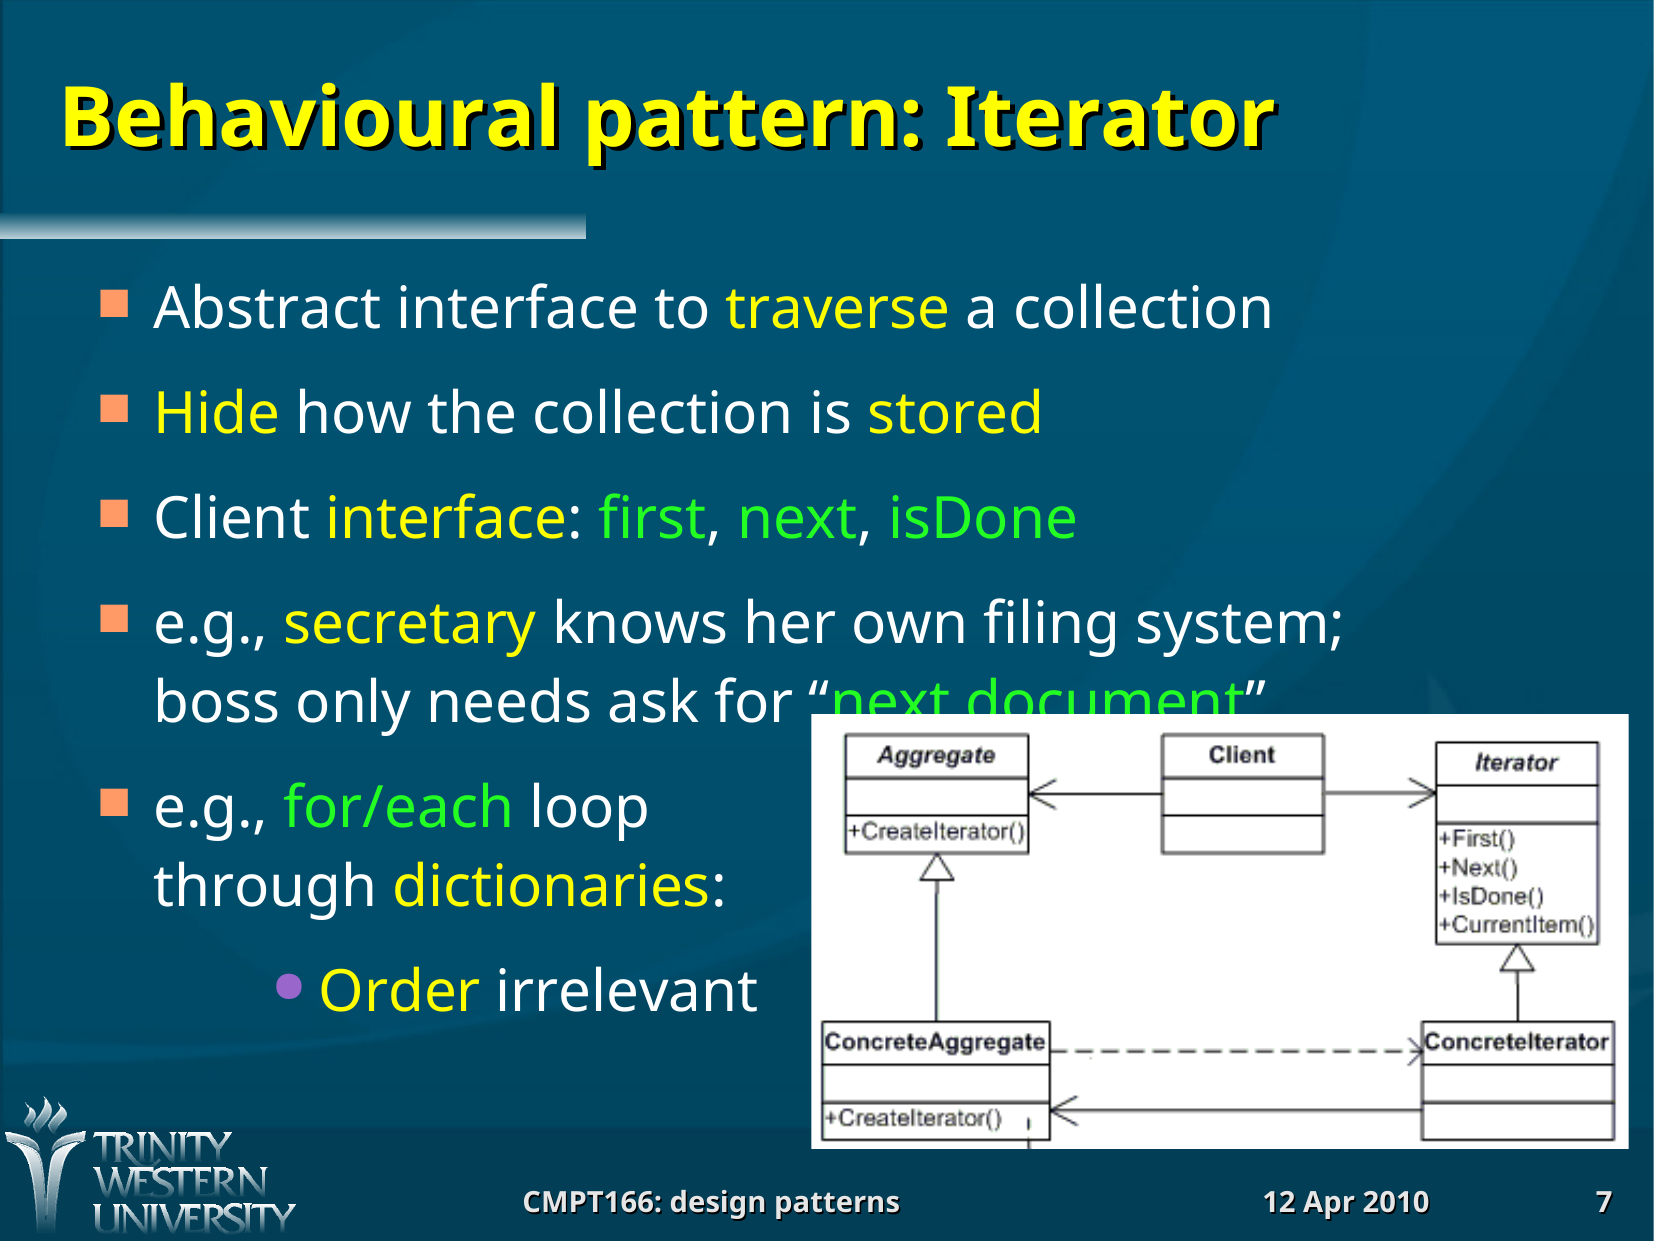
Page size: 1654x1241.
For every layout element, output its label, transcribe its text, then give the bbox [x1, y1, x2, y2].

picture [812, 714, 1654, 1148]
picture [38, 1227, 54, 1232]
title Behavioural pattern: Iterator [59, 27, 1548, 201]
list Abstract interface to traverse a collection Hide how the collection is stored Client interface: first, next, isDone e.g., secretary knows her own filing system; boss only needs ask for “next document” e.g., for/each loop through dictionaries: Order irrelevant [82, 266, 1485, 937]
